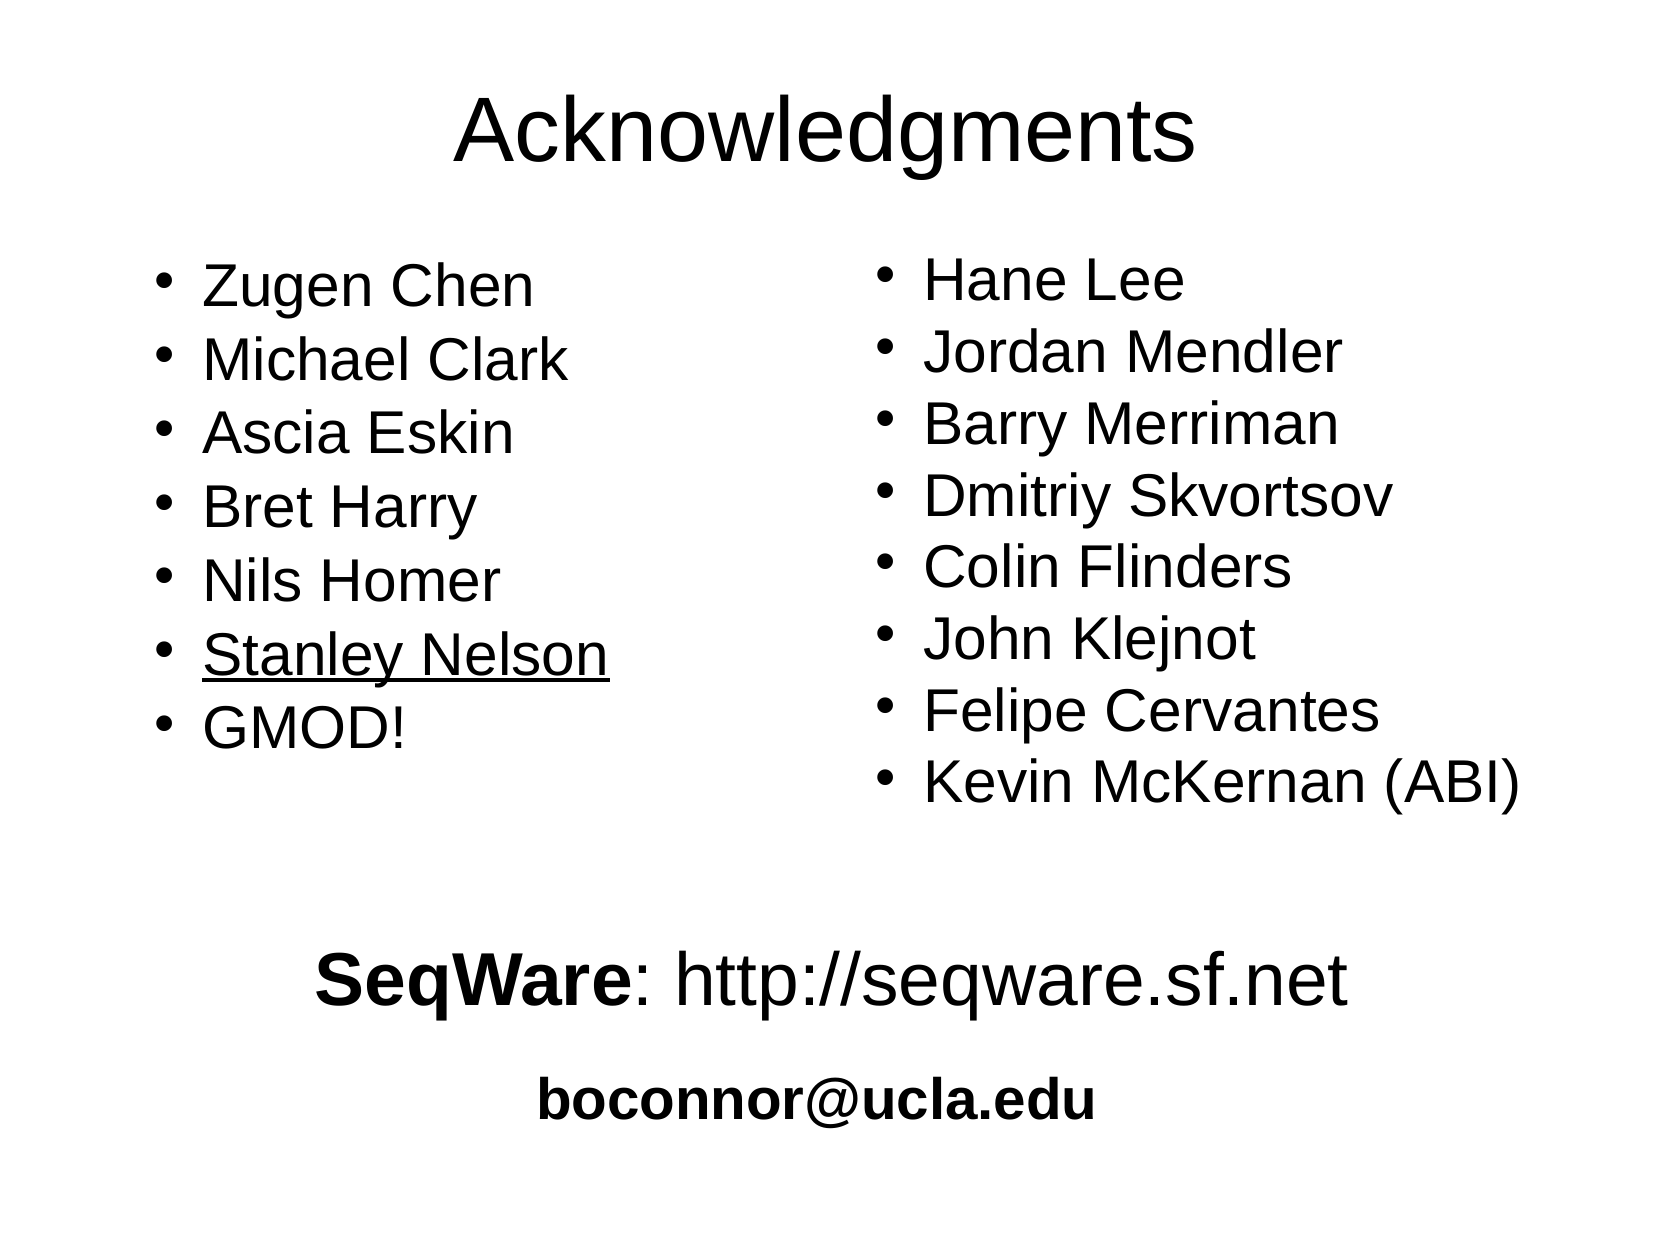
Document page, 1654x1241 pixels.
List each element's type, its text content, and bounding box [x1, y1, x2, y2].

text_box Hane Lee Jordan Mendler Barry Merriman Dmitriy Skvortsov Colin Flinders John Klejnot Felipe Cervantes Kevin McKernan (ABI) [844, 238, 1571, 1107]
text_box Acknowledgments [82, 25, 1571, 234]
text_box boconnor@ucla.edu [521, 1059, 1075, 1128]
text_box Zugen Chen Michael Clark Ascia Eskin Bret Harry Nils Homer Stanley Nelson GMOD! [123, 243, 844, 1105]
text_box SeqWare: http://seqware.sf.net [300, 939, 1364, 1052]
